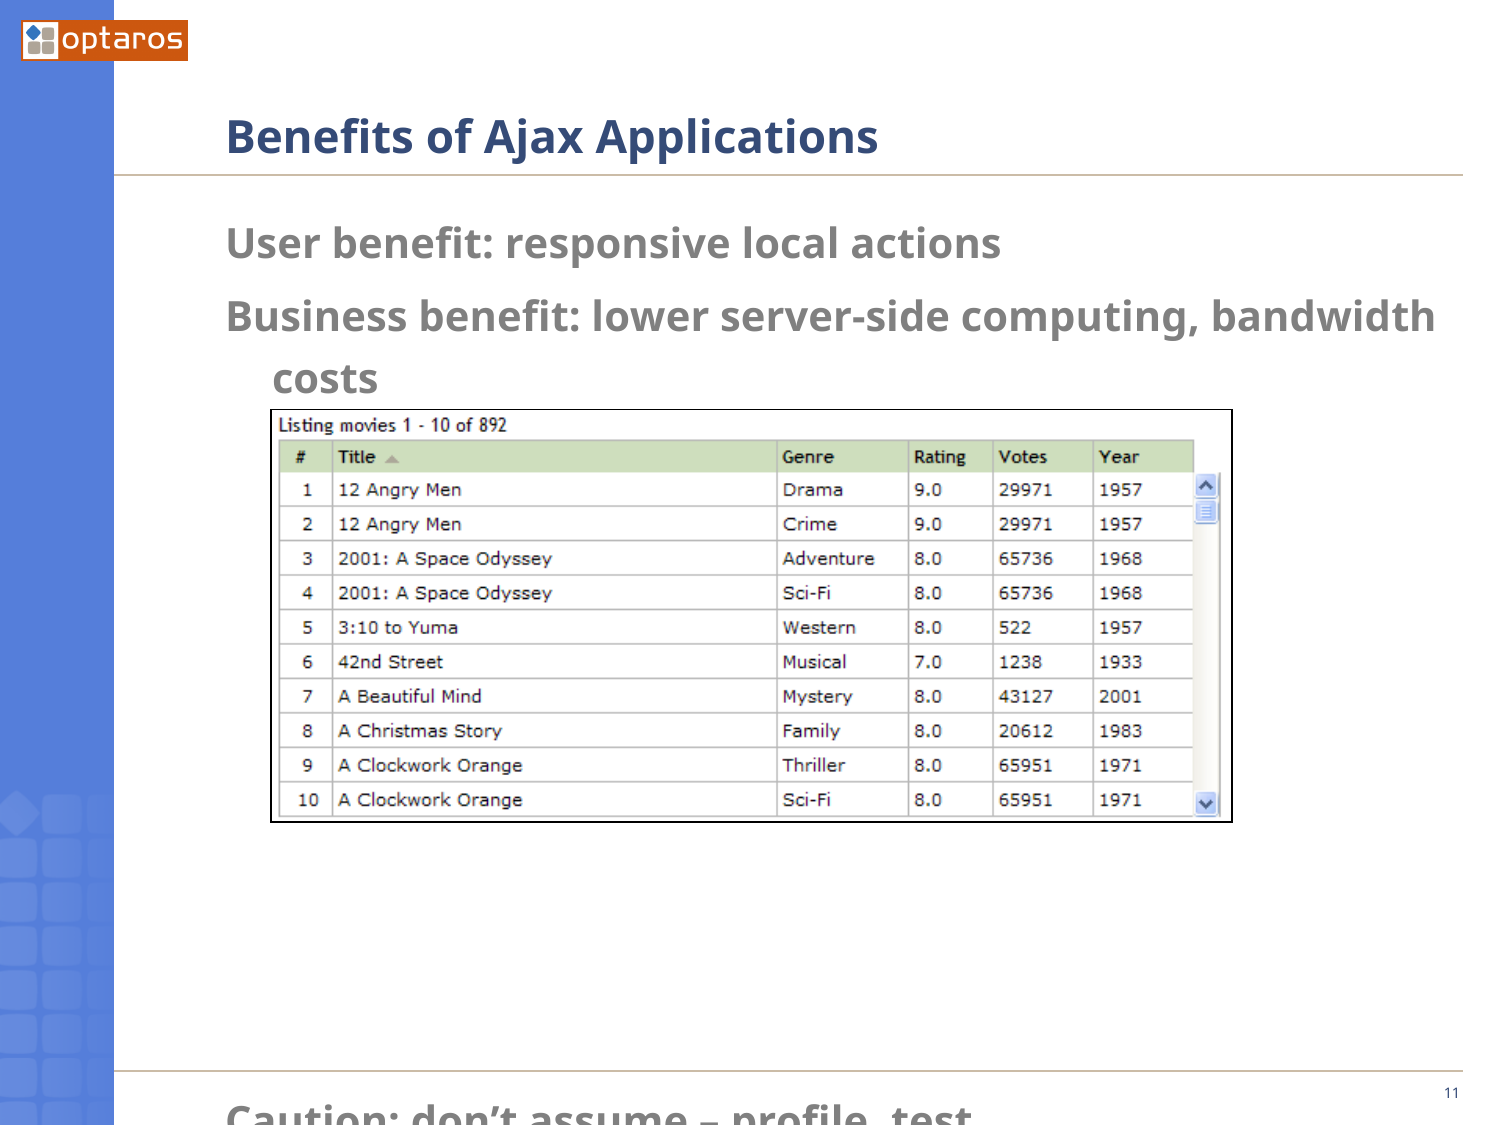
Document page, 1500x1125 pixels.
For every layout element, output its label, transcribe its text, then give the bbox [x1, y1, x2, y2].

list User benefit: responsive local actions Business benefit: lower server-side computing, bandwidth costs Caution: don’t assume – profile, test [224, 200, 1463, 1061]
picture [271, 410, 1232, 822]
title Benefits of Ajax Applications [224, 37, 1463, 175]
picture [0, 0, 188, 1125]
